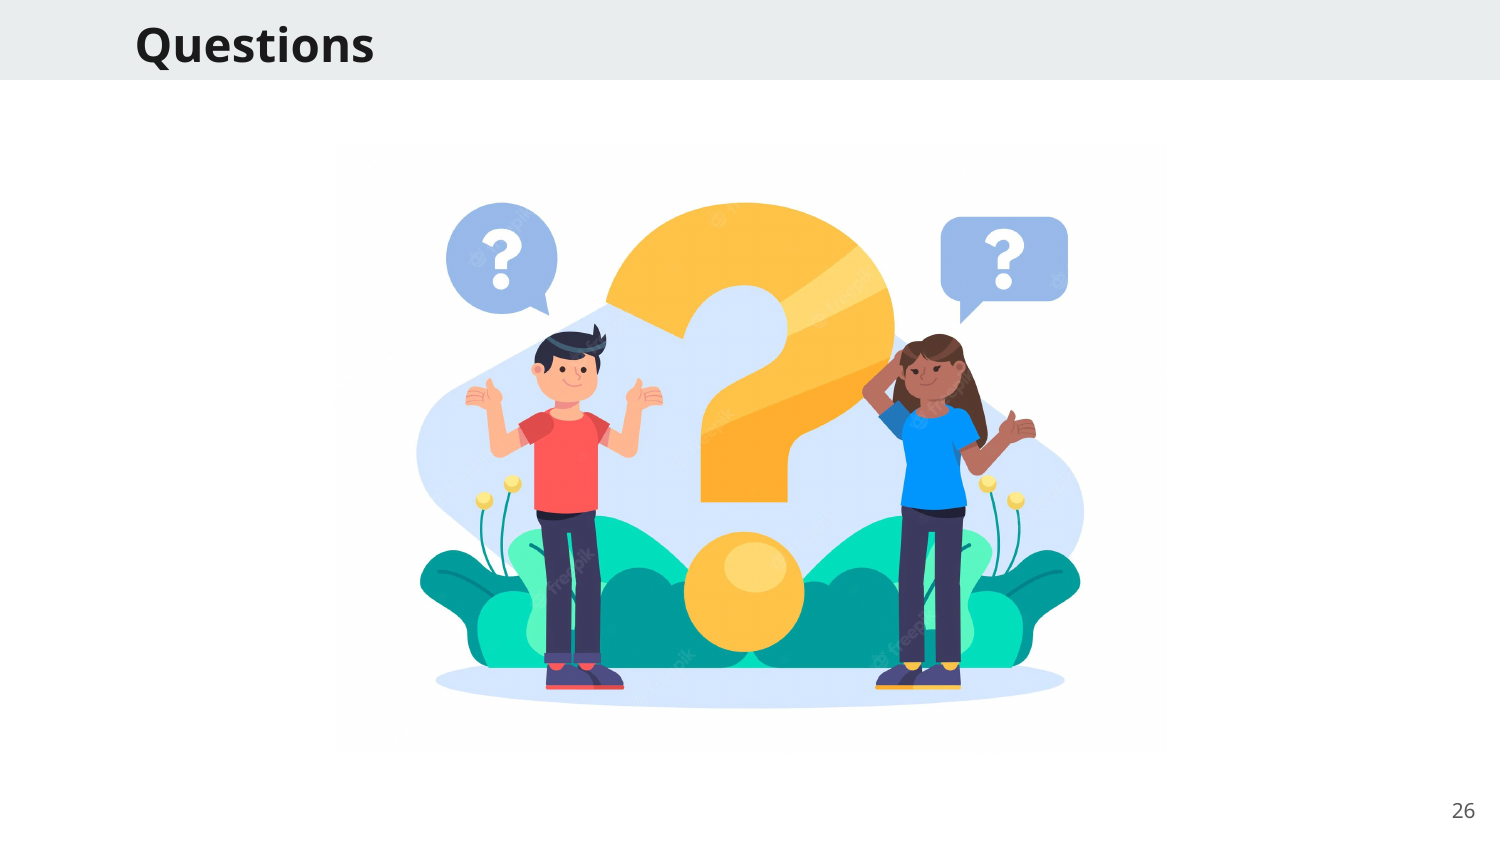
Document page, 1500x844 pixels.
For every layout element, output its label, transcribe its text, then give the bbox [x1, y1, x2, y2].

picture [334, 142, 1166, 754]
title Questions [119, 0, 1381, 88]
slide_number <numéro> [1400, 779, 1491, 844]
